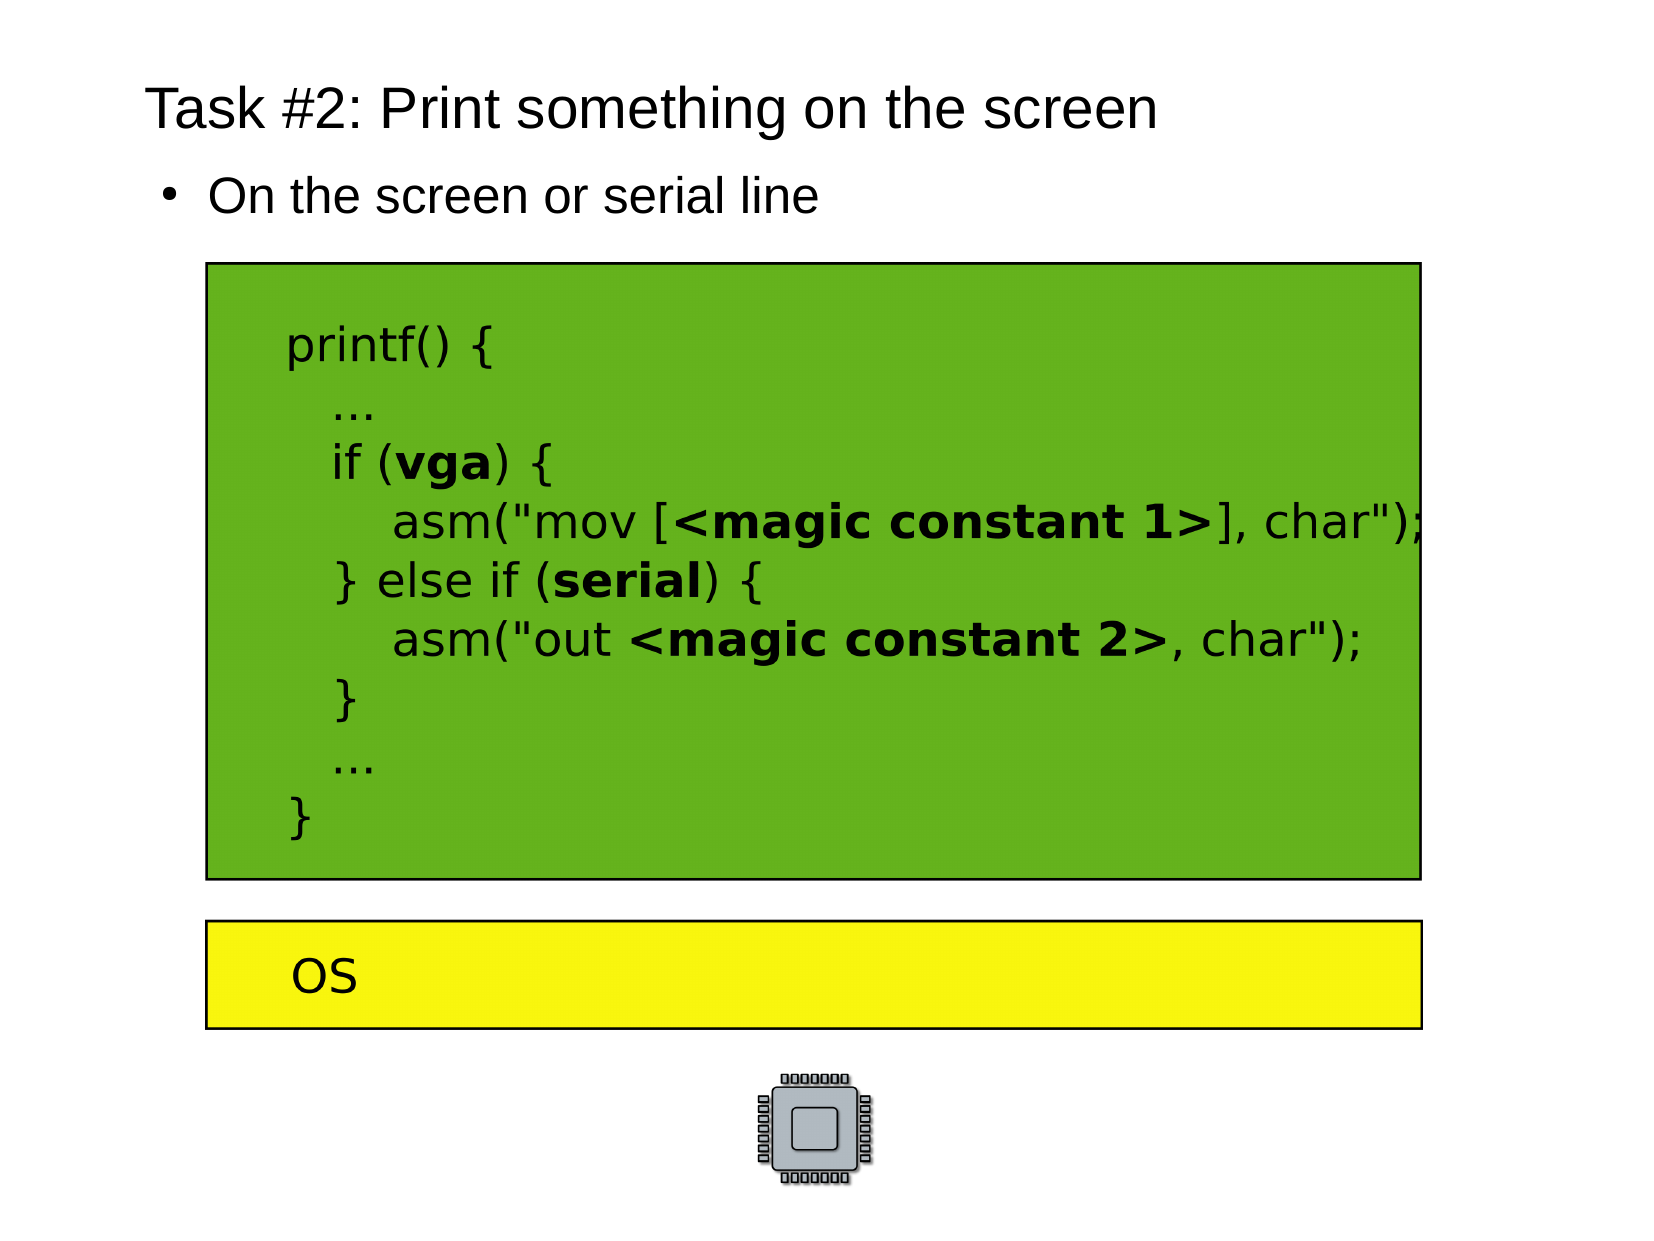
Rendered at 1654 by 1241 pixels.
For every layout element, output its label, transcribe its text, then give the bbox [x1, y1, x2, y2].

list Task #2: Print something on the screen On the screen or serial line [82, 75, 1576, 226]
picture [205, 262, 1423, 1209]
